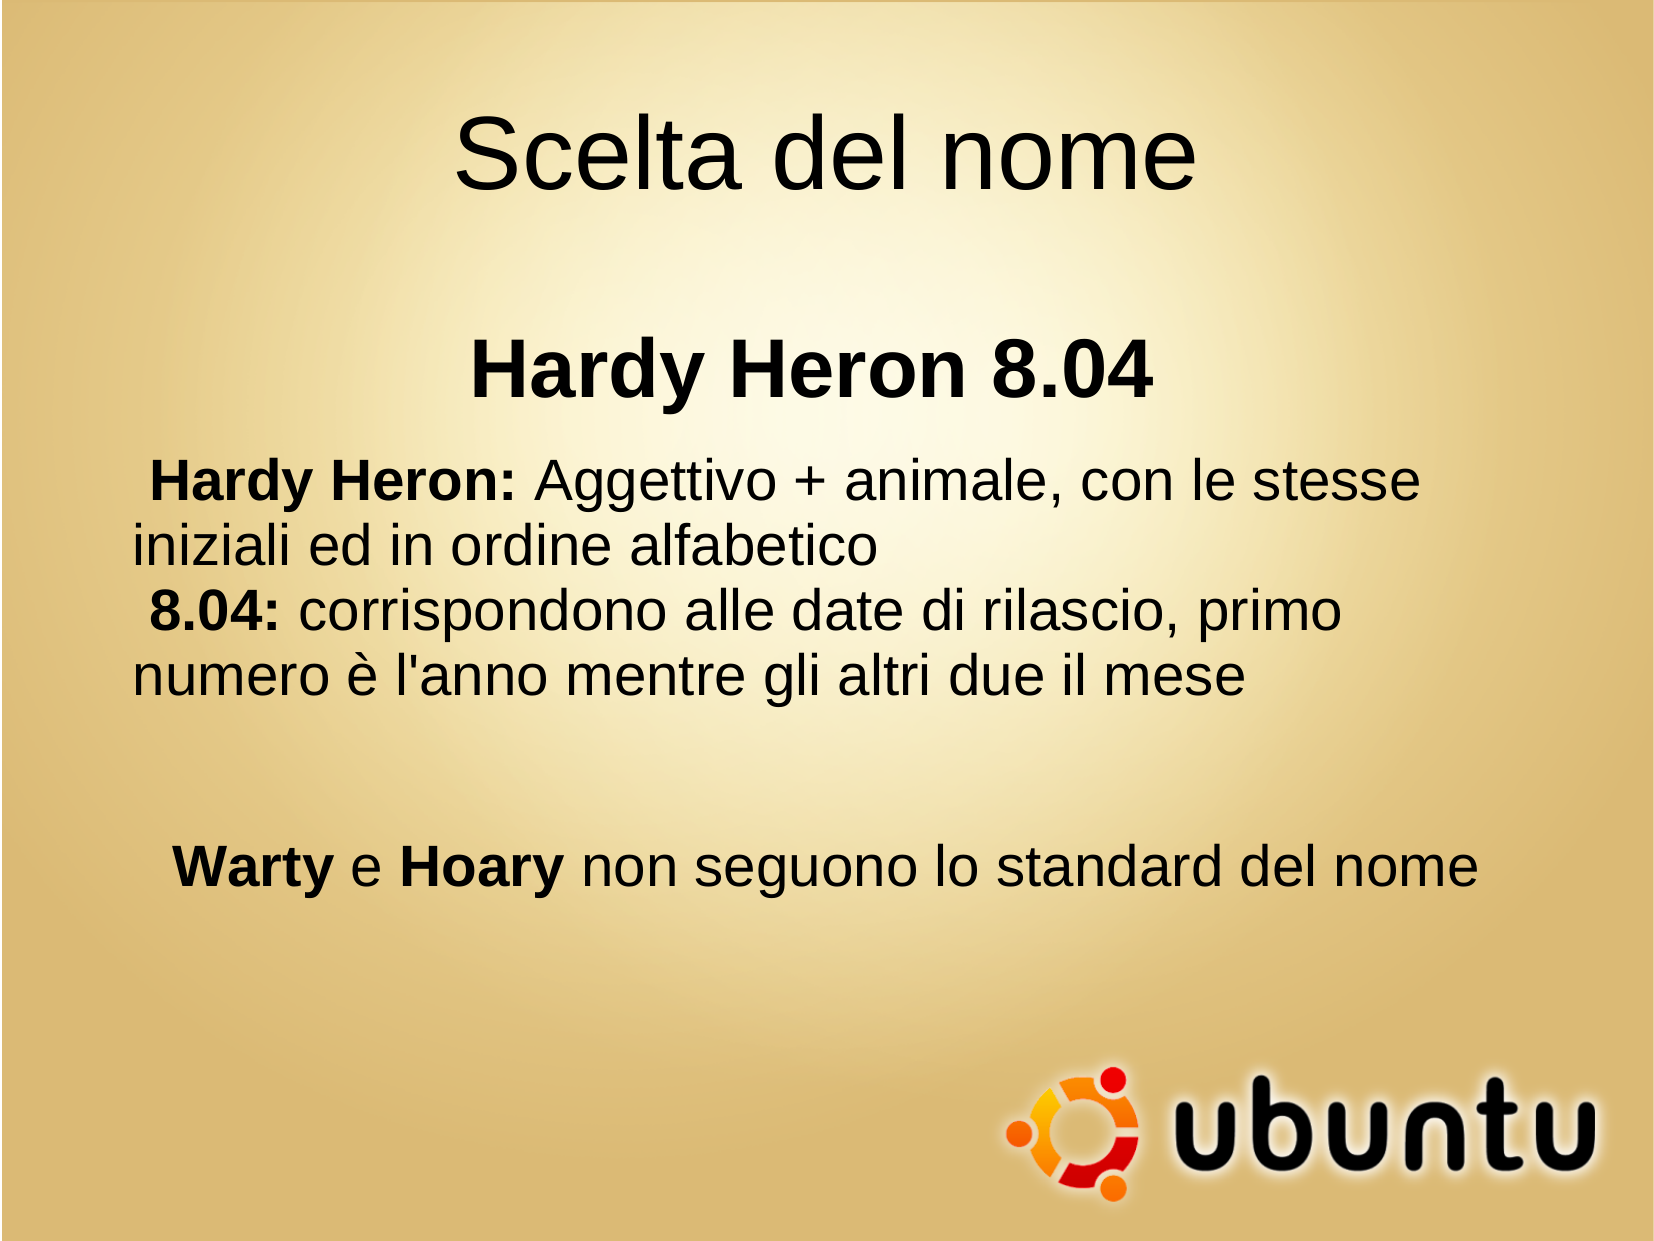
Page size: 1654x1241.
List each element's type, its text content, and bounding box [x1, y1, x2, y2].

title Scelta del nome [82, 49, 1571, 257]
text_box Warty e Hoary non seguono lo standard del nome [118, 826, 1536, 909]
text_box Hardy Heron: Aggettivo + animale, con le stesse iniziali ed in ordine alfabetico 8.04: corrispondono alle date di rilascio, primo numero è l'anno mentre gli altri due il mese [118, 440, 1565, 768]
picture [2, 0, 1654, 1241]
text_box Hardy Heron 8.04 [118, 315, 1506, 426]
